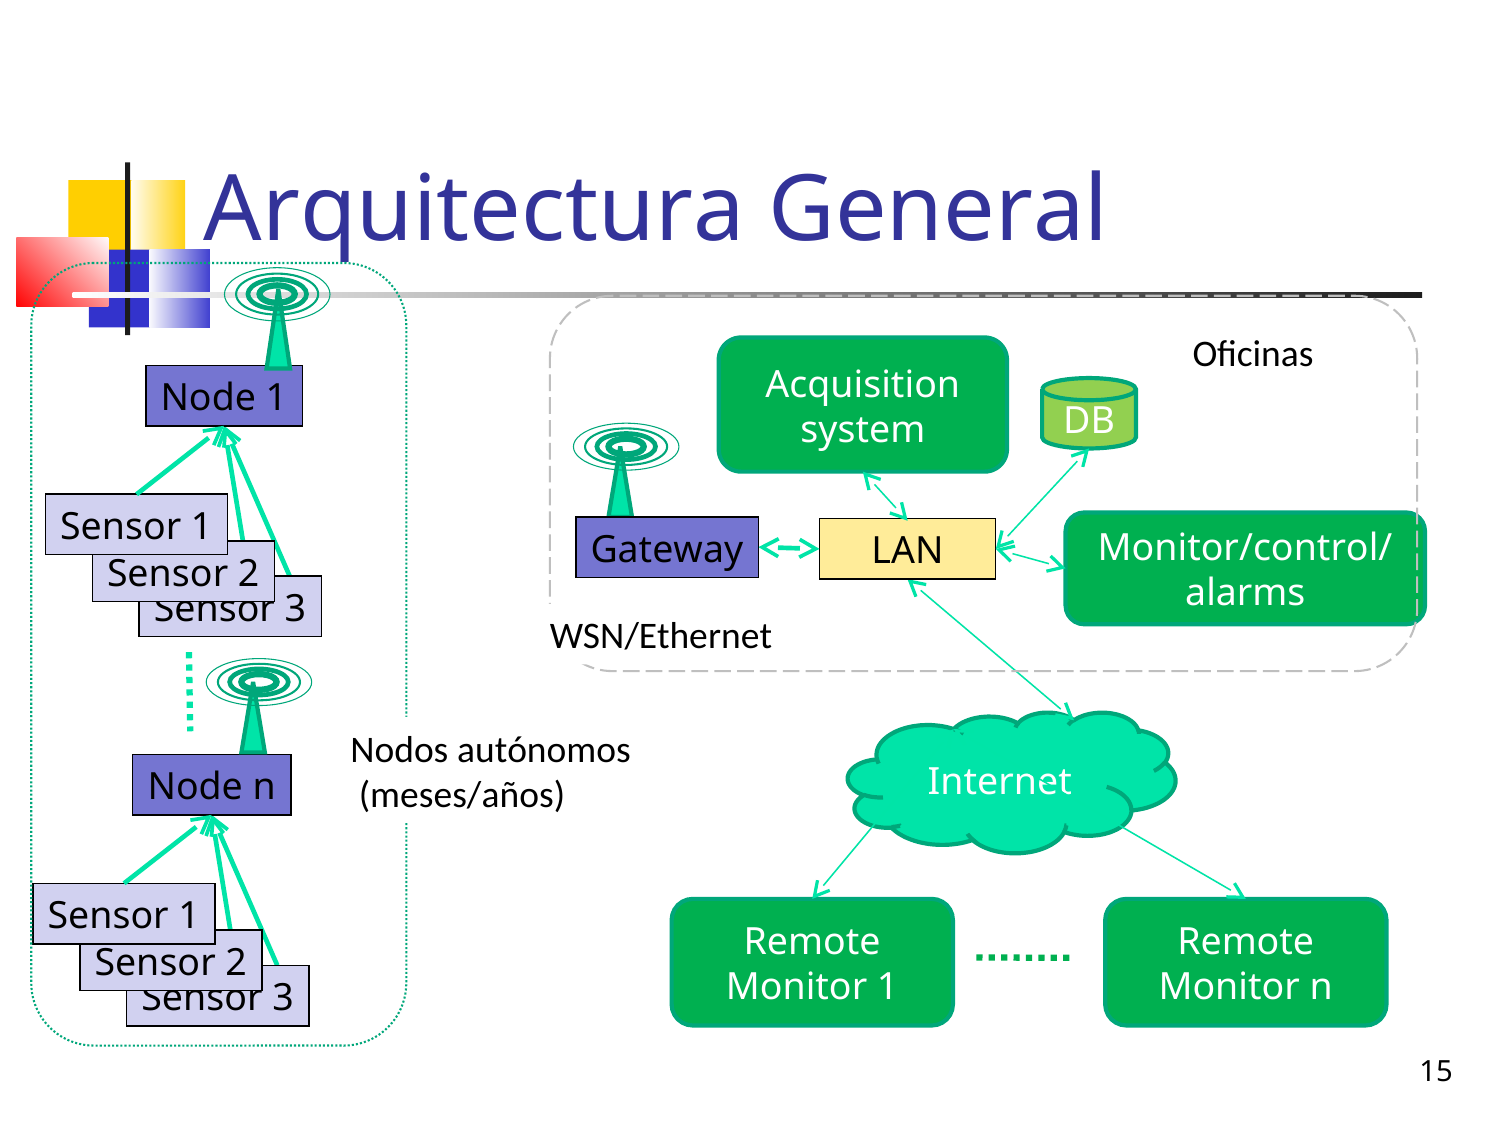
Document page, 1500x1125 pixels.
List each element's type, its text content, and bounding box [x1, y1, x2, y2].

text_box Remote Monitor n [1105, 898, 1387, 1026]
text_box Sensor 1 [33, 883, 216, 944]
text_box Nodos autónomos (meses/años) [335, 716, 647, 823]
text_box LAN [819, 518, 996, 580]
text_box Sensor 3 [126, 965, 309, 1026]
text_box Sensor 1 [45, 494, 228, 555]
text_box Node 1 [145, 365, 303, 426]
text_box Sensor 3 [229, 992, 241, 1008]
text_box Internet [847, 712, 1176, 854]
text_box Oficinas [1177, 321, 1329, 382]
text_box <number> [1155, 1024, 1468, 1100]
text_box Sensor 3 [139, 576, 322, 637]
text_box Sensor 2 [92, 541, 275, 602]
text_box DB [1042, 378, 1136, 449]
text_box Monitor/control/alarms [1065, 512, 1426, 625]
text_box Node n [132, 754, 291, 815]
text_box WSN/Ethernet [535, 603, 788, 665]
title Arquitectura General [188, 35, 1468, 276]
text_box Remote Monitor 1 [671, 898, 953, 1026]
text_box Gateway [575, 516, 759, 578]
text_box Sensor 2 [79, 930, 263, 991]
text_box Acquisition system [718, 337, 1008, 472]
text_box Sensor 3 [241, 603, 253, 619]
title Arquitectura General [243, 269, 312, 276]
